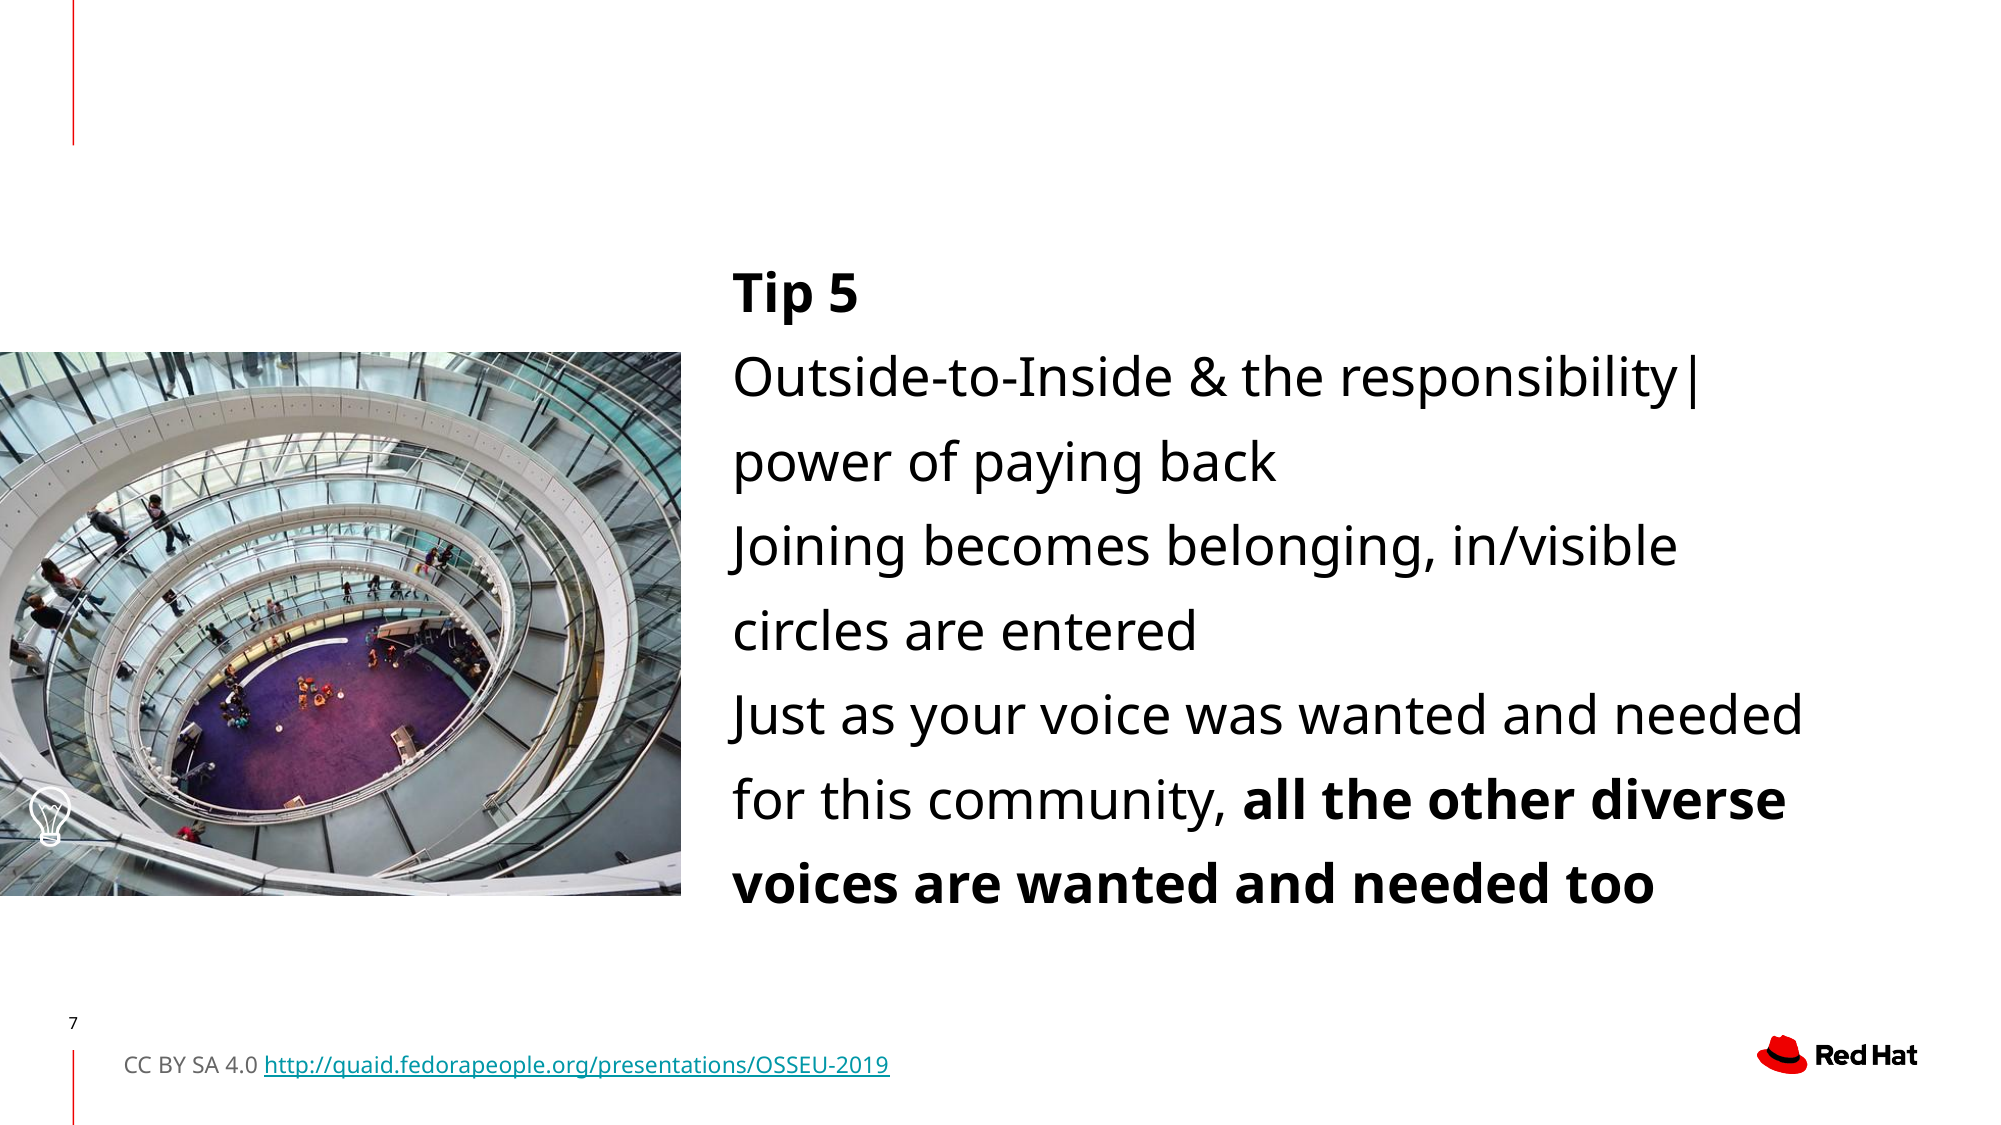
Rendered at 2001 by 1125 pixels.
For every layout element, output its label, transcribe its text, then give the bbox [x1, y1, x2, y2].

title Tip 5 Outside-to-Inside & the responsibility|power of paying back Joining becomes belonging, in/visible circles are entered Just as your voice was wanted and needed for this community, all the other diverse voices are wanted and needed too [732, 238, 1836, 764]
slide_number <number> [13, 1012, 134, 1036]
picture [0, 352, 681, 897]
picture [1757, 1035, 1918, 1074]
